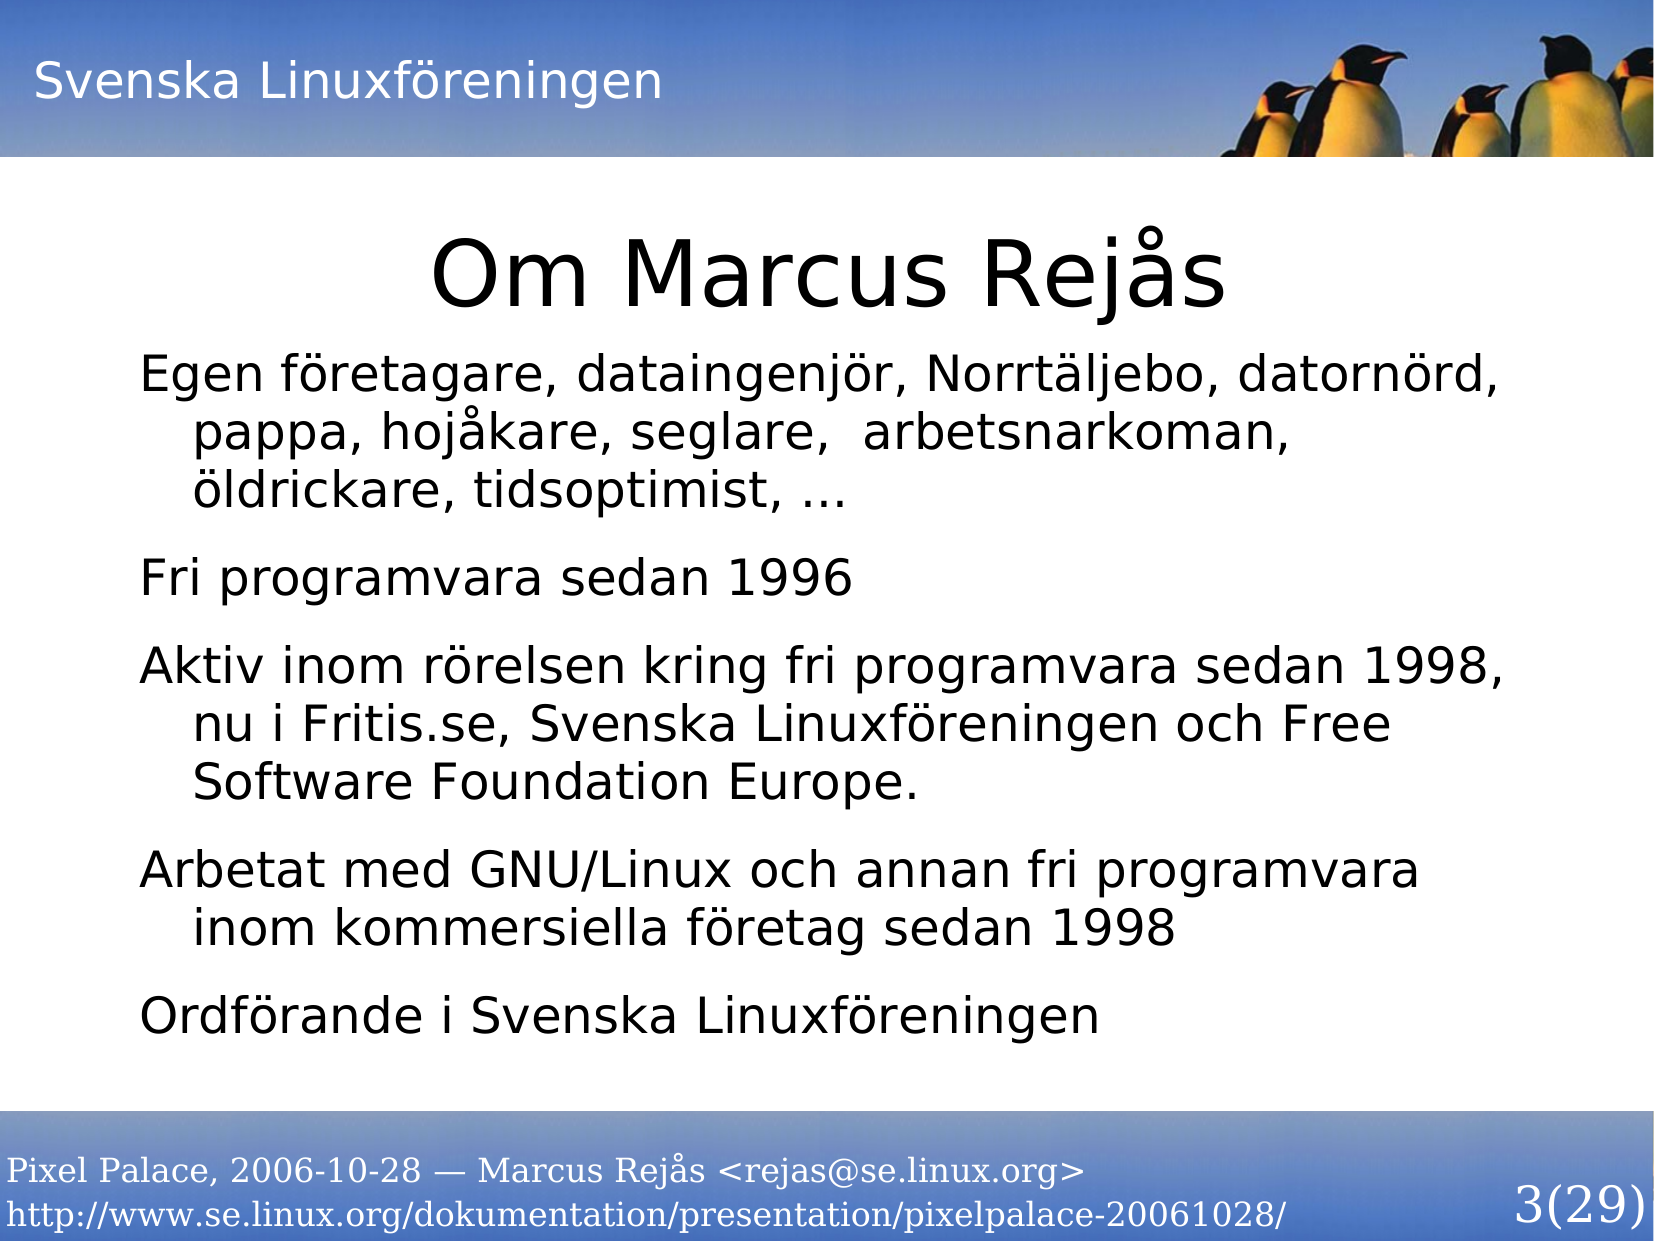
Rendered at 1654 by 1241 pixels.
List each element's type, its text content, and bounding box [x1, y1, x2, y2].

list Egen företagare, dataingenjör, Norrtäljebo, datornörd, pappa, hojåkare, seglare, arbetsnarkoman, öldrickare, tidsoptimist, ... Fri programvara sedan 1996 Aktiv inom rörelsen kring fri programvara sedan 1998, nu i Fritis.se, Svenska Linuxföreningen och Free Software Foundation Europe. Arbetat med GNU/Linux och annan fri programvara inom kommersiella företag sedan 1998 Ordförande i Svenska Linuxföreningen [121, 344, 1534, 1103]
picture [0, 0, 1654, 157]
title Om Marcus Rejås [123, 160, 1537, 389]
picture [0, 1111, 1654, 1241]
